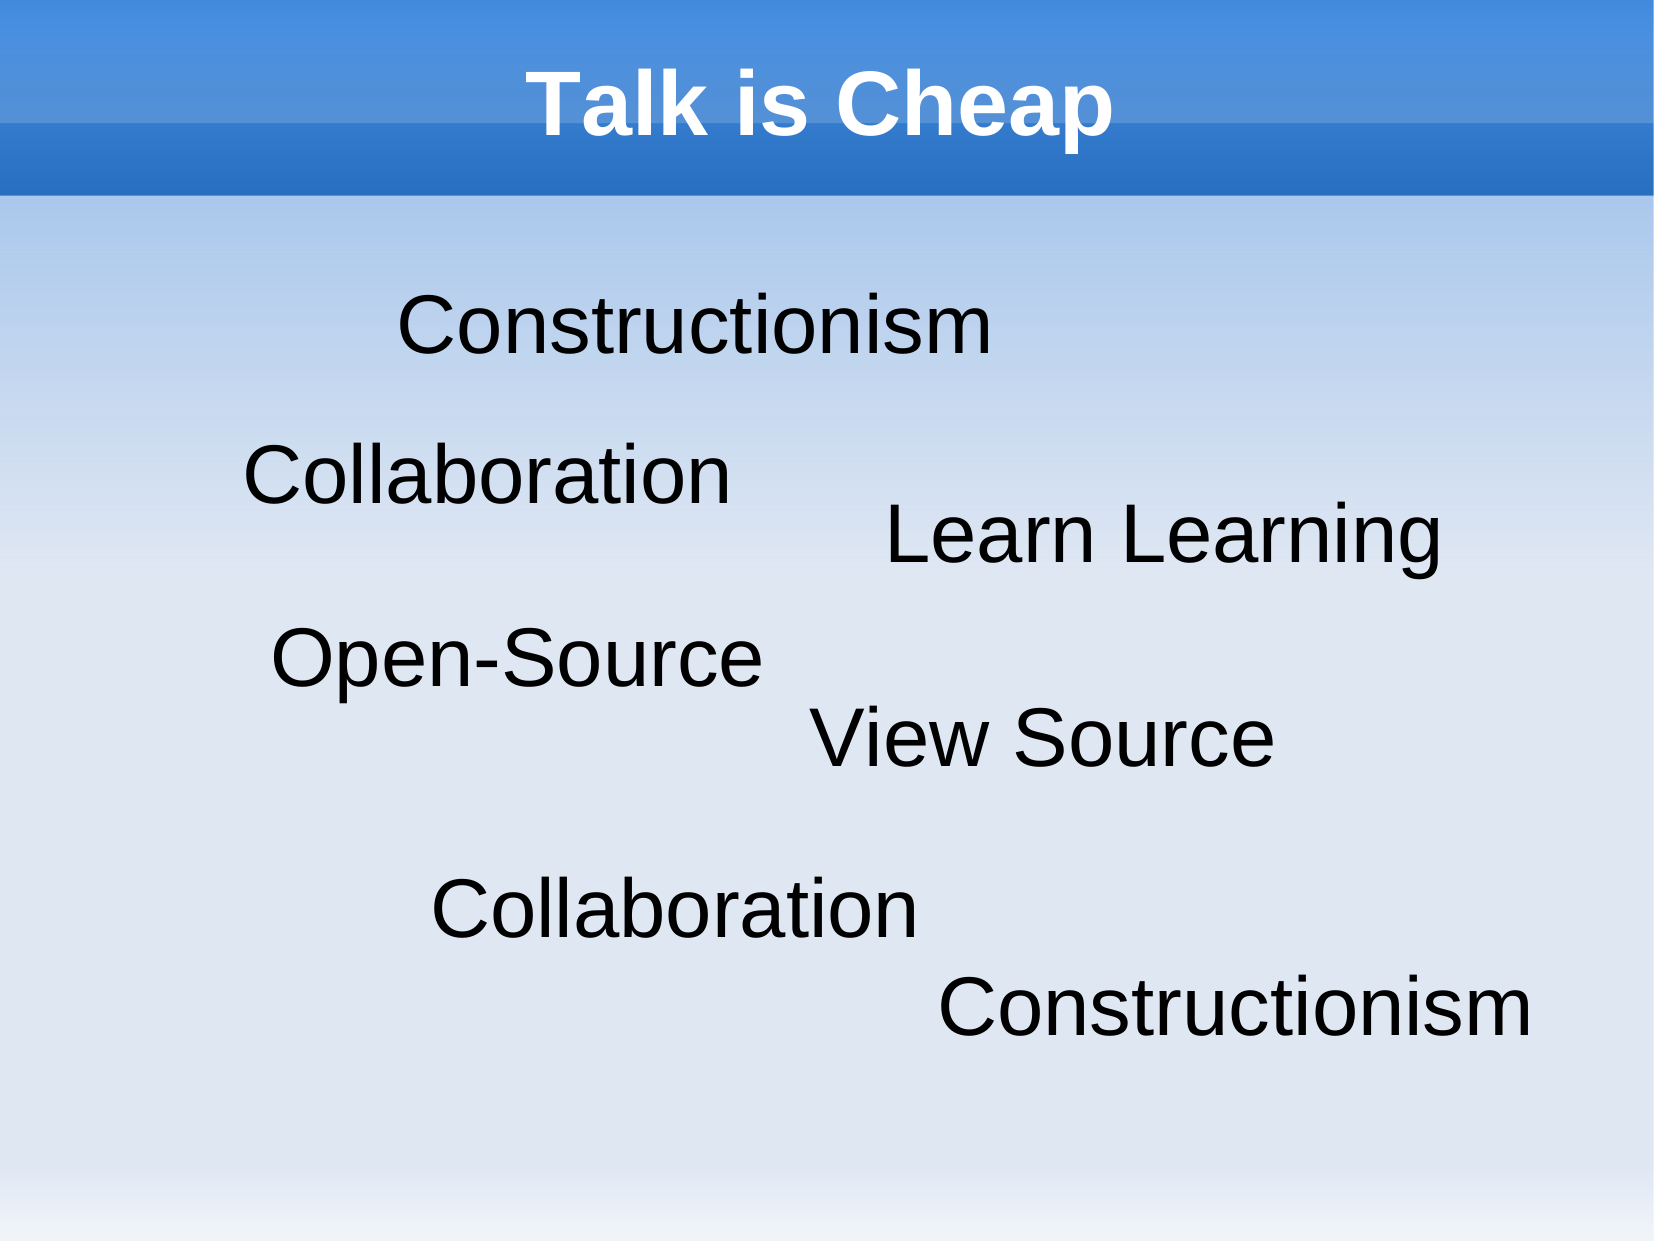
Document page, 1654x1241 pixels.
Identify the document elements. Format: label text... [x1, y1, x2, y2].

list View Source [791, 691, 1426, 826]
list Collaboration [412, 862, 1046, 997]
picture [0, 0, 1654, 1241]
list Constructionism [379, 278, 1013, 413]
title Talk is Cheap [76, 0, 1565, 208]
list Constructionism [919, 960, 1554, 1094]
list Open-Source [252, 611, 886, 746]
list Collaboration [225, 428, 859, 563]
list Learn Learning [866, 487, 1501, 622]
